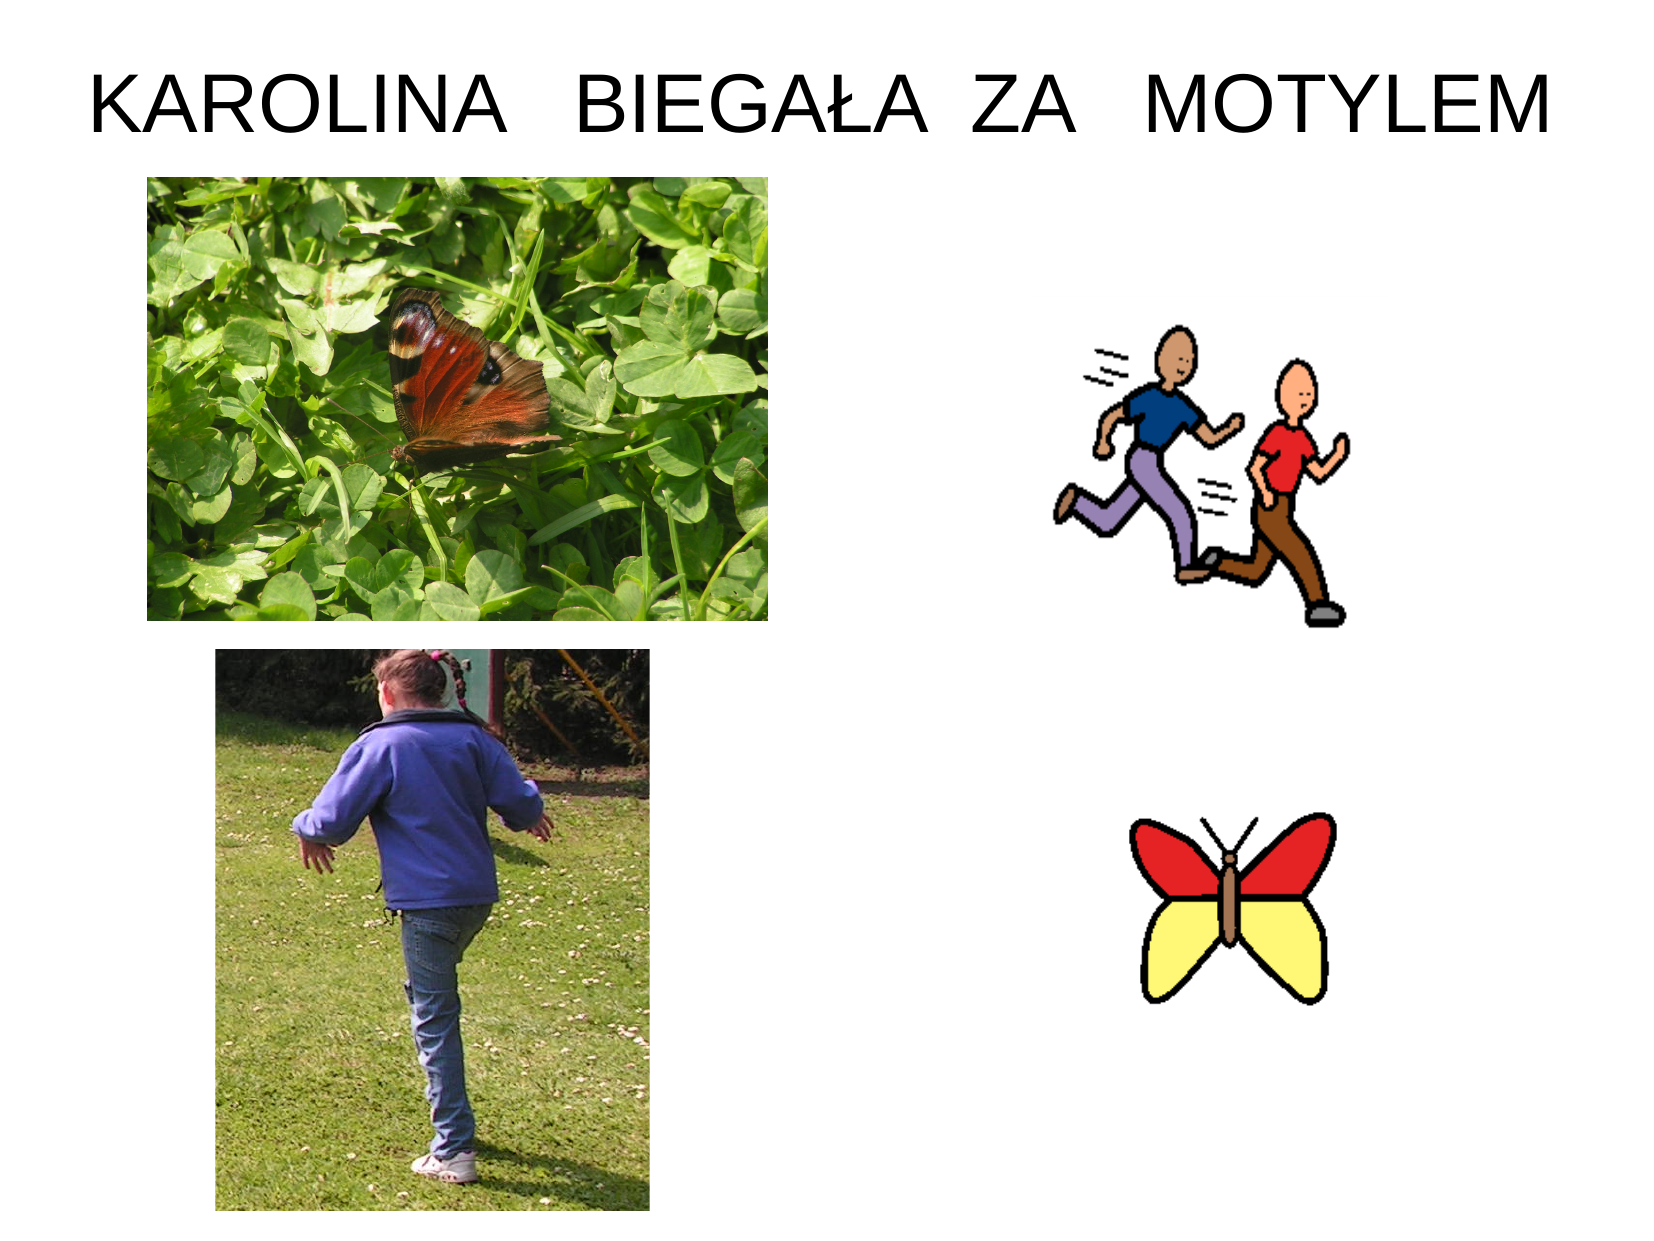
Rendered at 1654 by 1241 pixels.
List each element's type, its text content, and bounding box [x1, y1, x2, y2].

picture [1033, 295, 1388, 650]
picture [147, 177, 768, 621]
title KAROLINA BIEGAŁA ZA MOTYLEM [76, 0, 1565, 208]
picture [215, 649, 650, 1211]
picture [1106, 797, 1359, 1012]
